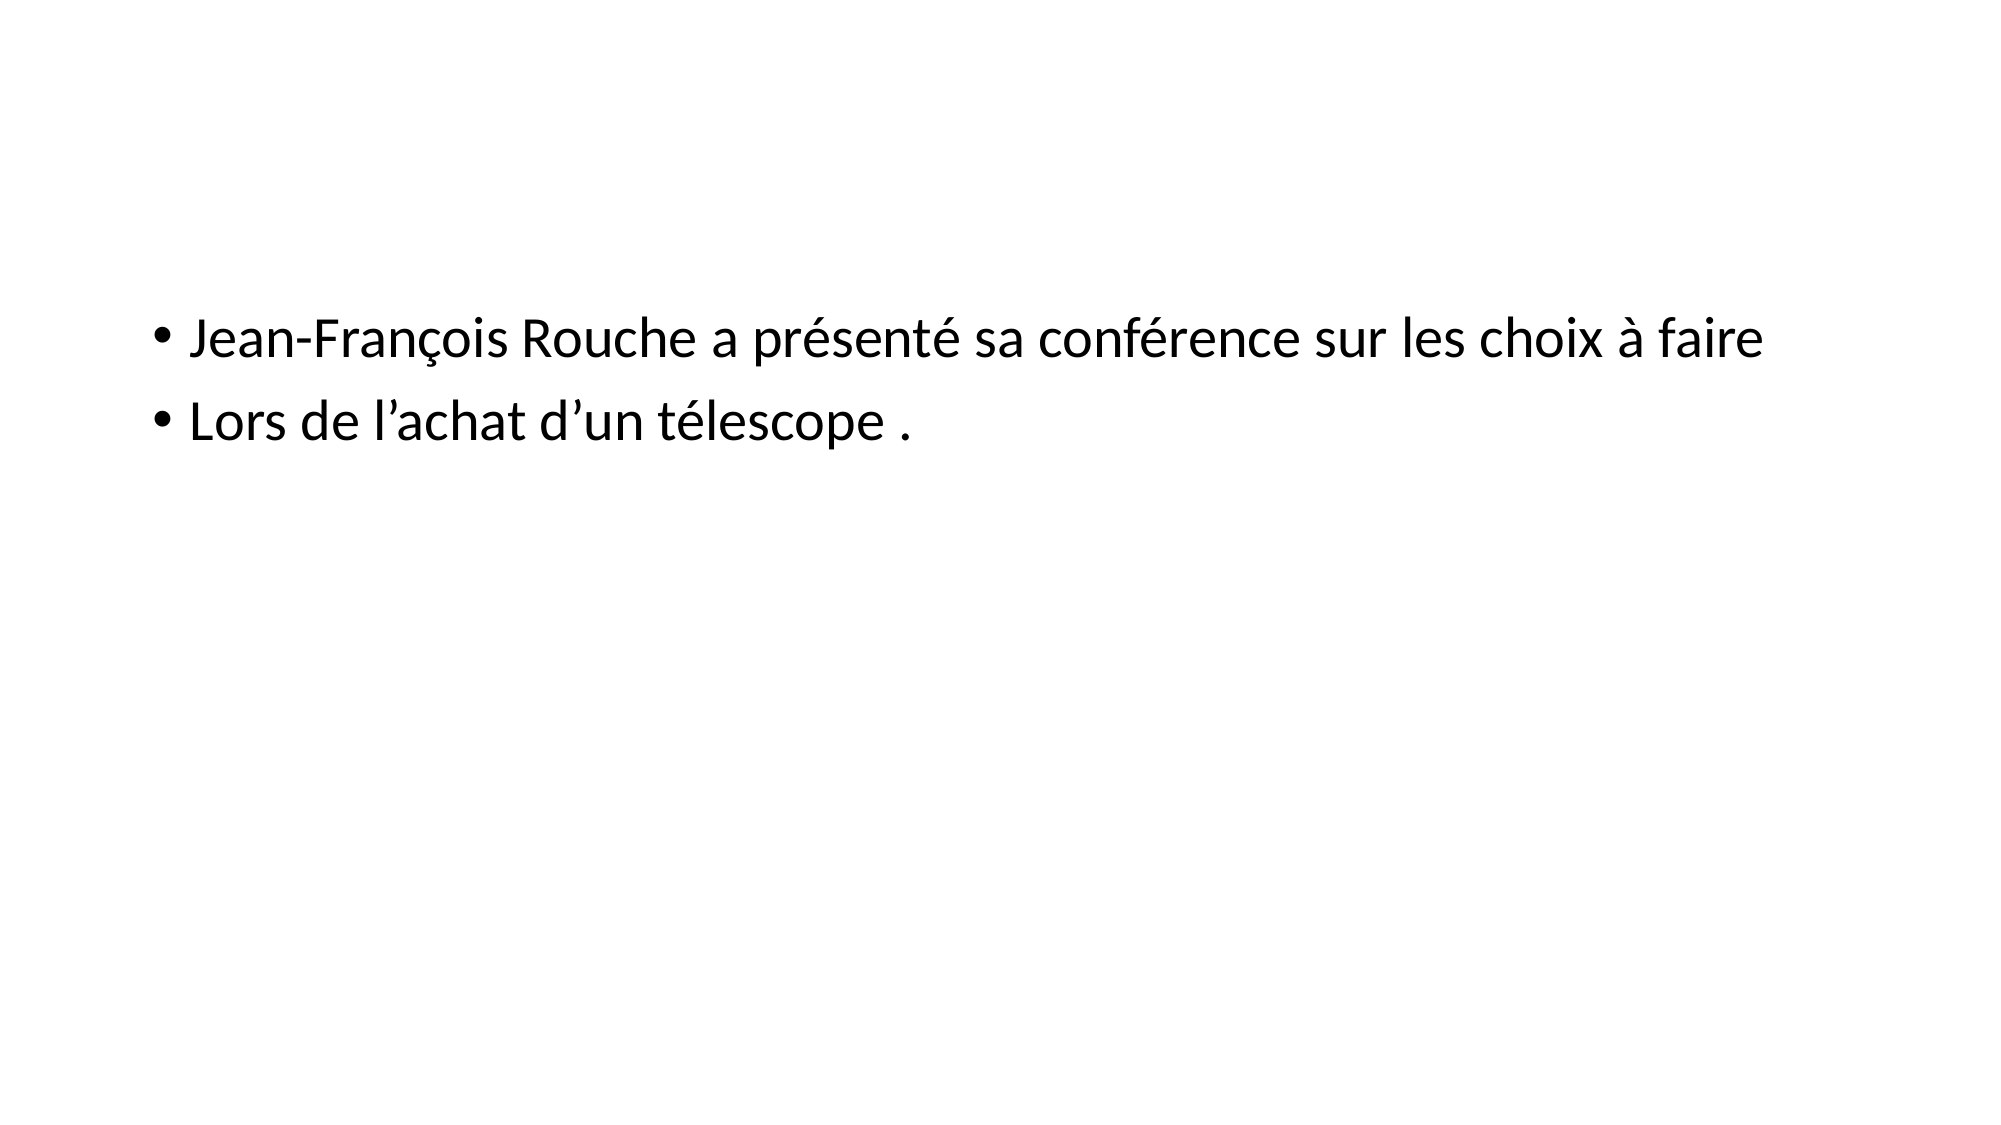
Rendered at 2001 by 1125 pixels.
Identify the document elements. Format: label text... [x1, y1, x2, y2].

list Jean-François Rouche a présenté sa conférence sur les choix à faire Lors de l’achat d’un télescope . [137, 299, 1863, 1014]
